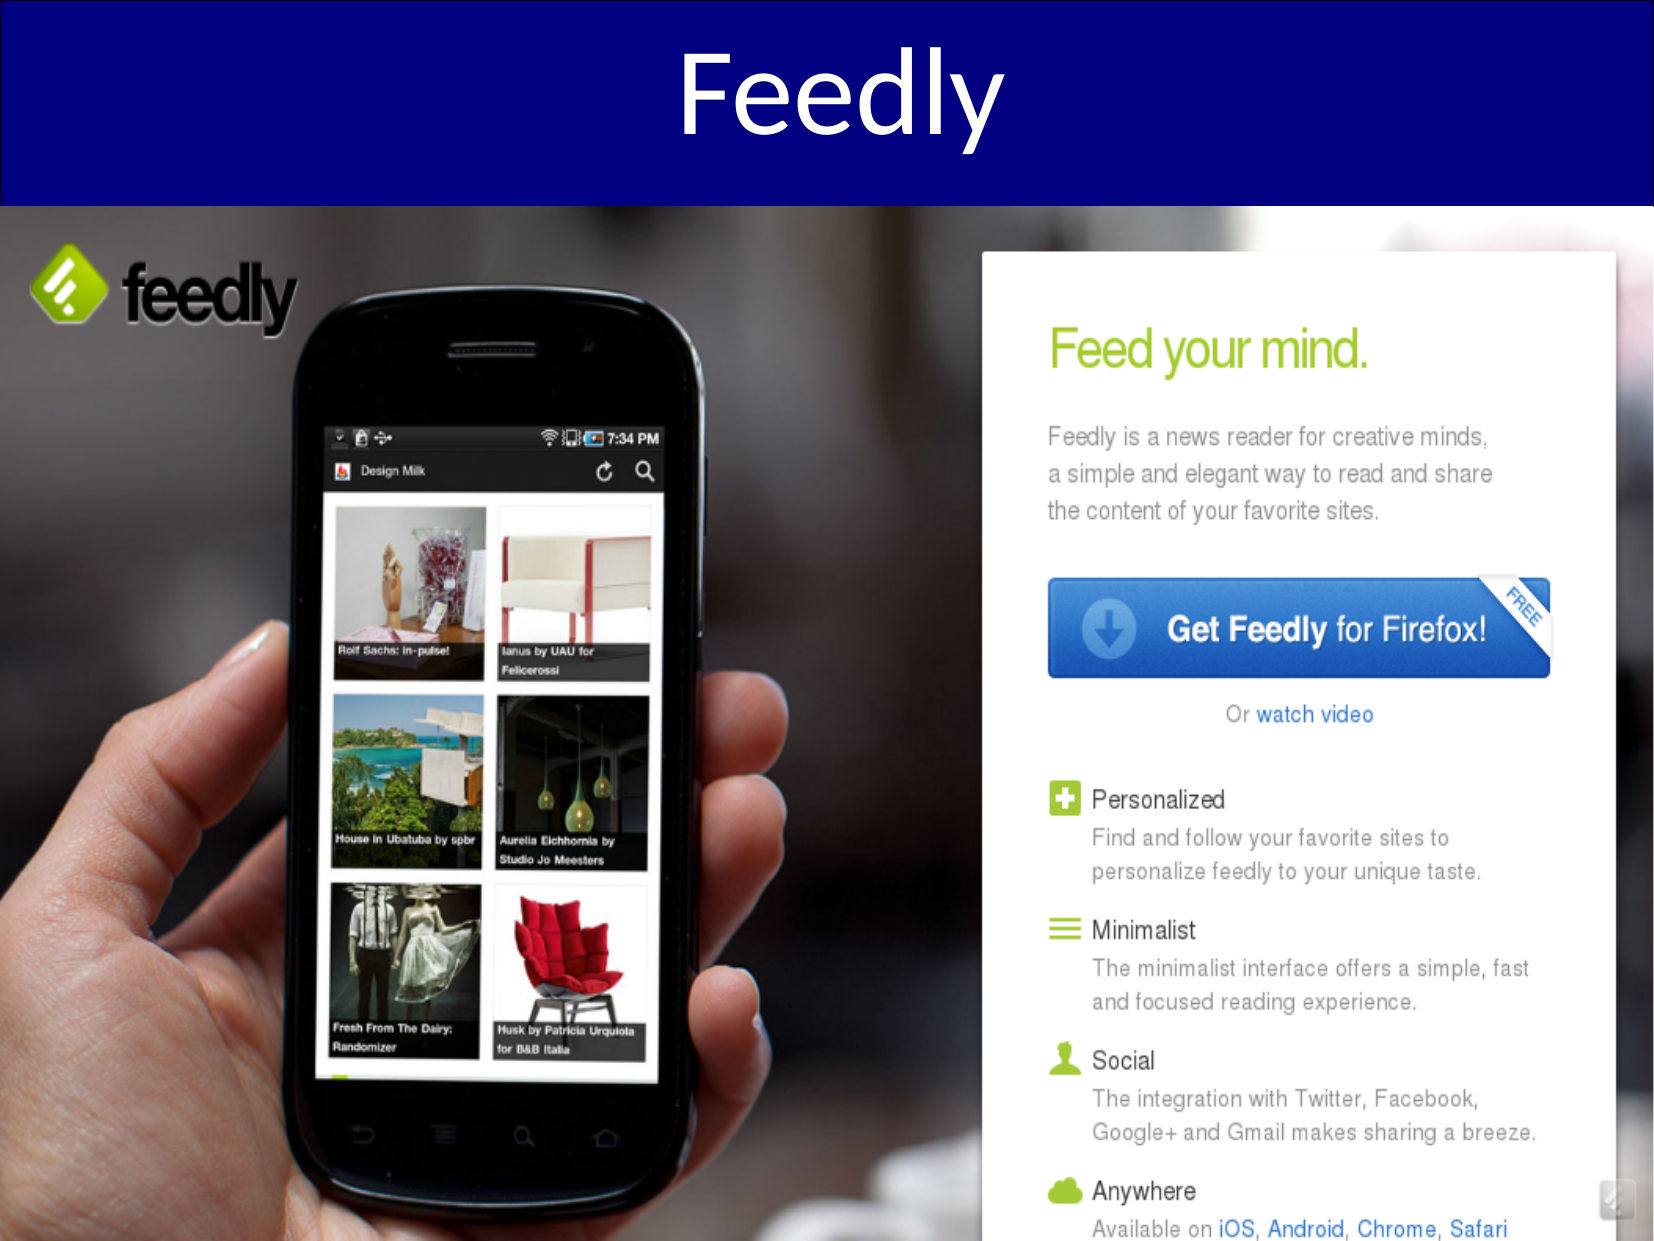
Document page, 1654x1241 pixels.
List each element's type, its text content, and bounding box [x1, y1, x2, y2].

title Feedly [0, 0, 1654, 207]
picture [0, 207, 1654, 1241]
